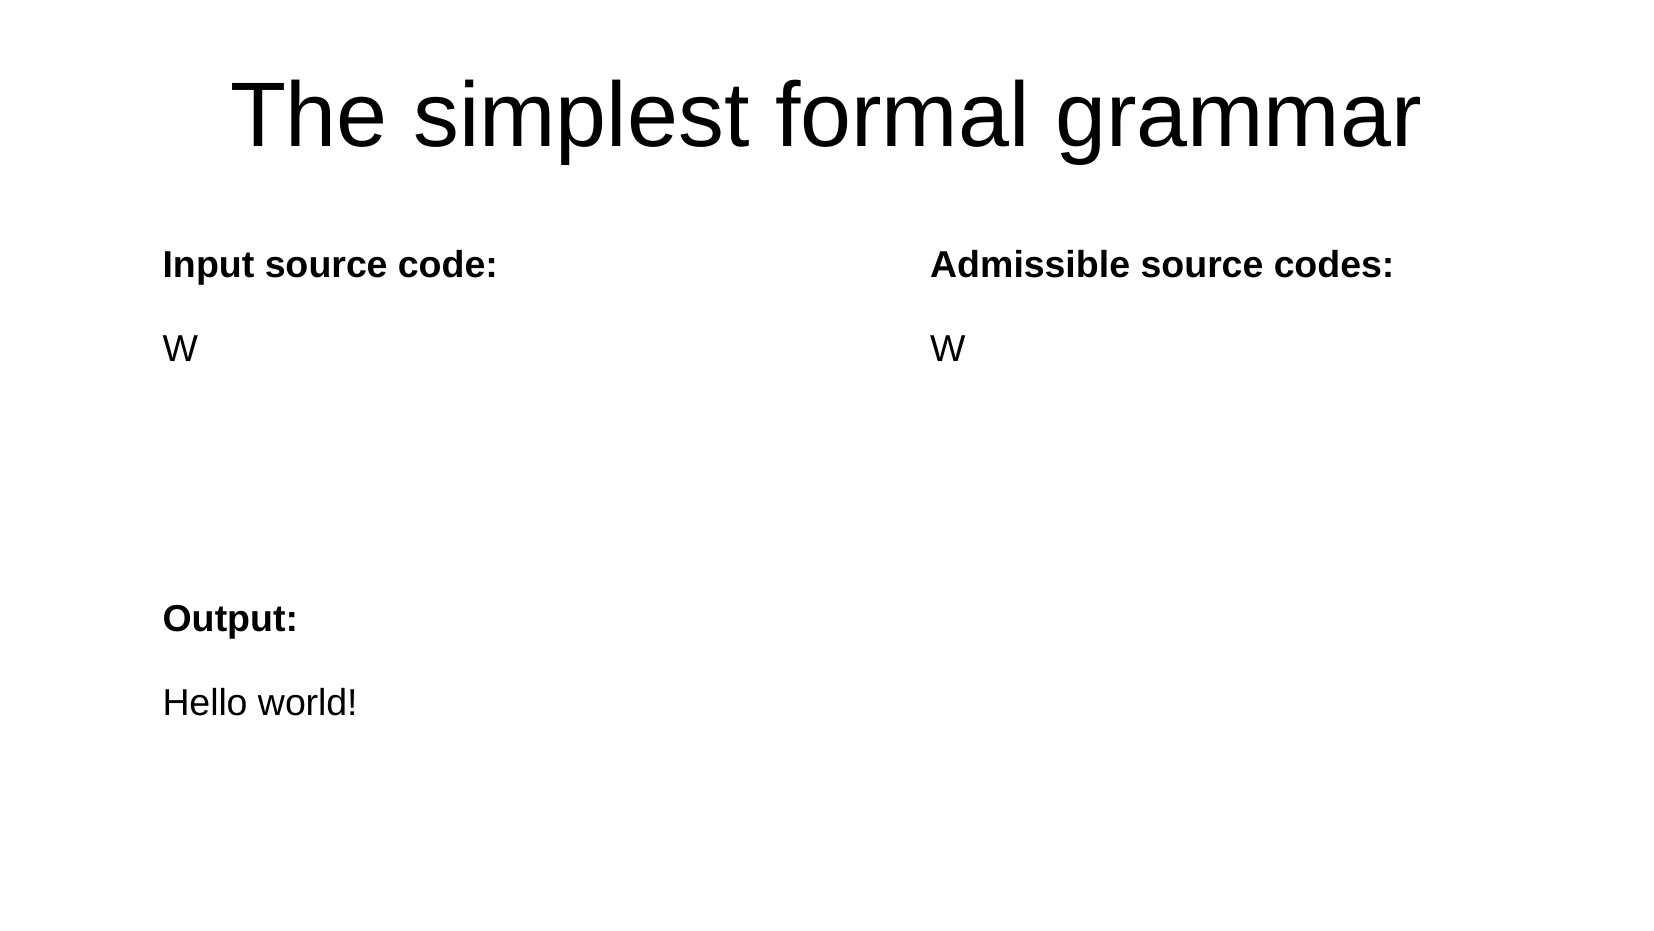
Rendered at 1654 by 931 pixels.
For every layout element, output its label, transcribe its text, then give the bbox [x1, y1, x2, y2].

text_box Admissible source codes: W [915, 236, 1447, 378]
text_box Output: Hello world! [147, 590, 680, 732]
title The simplest formal grammar [82, 37, 1571, 193]
text_box Input source code: W [147, 236, 680, 378]
